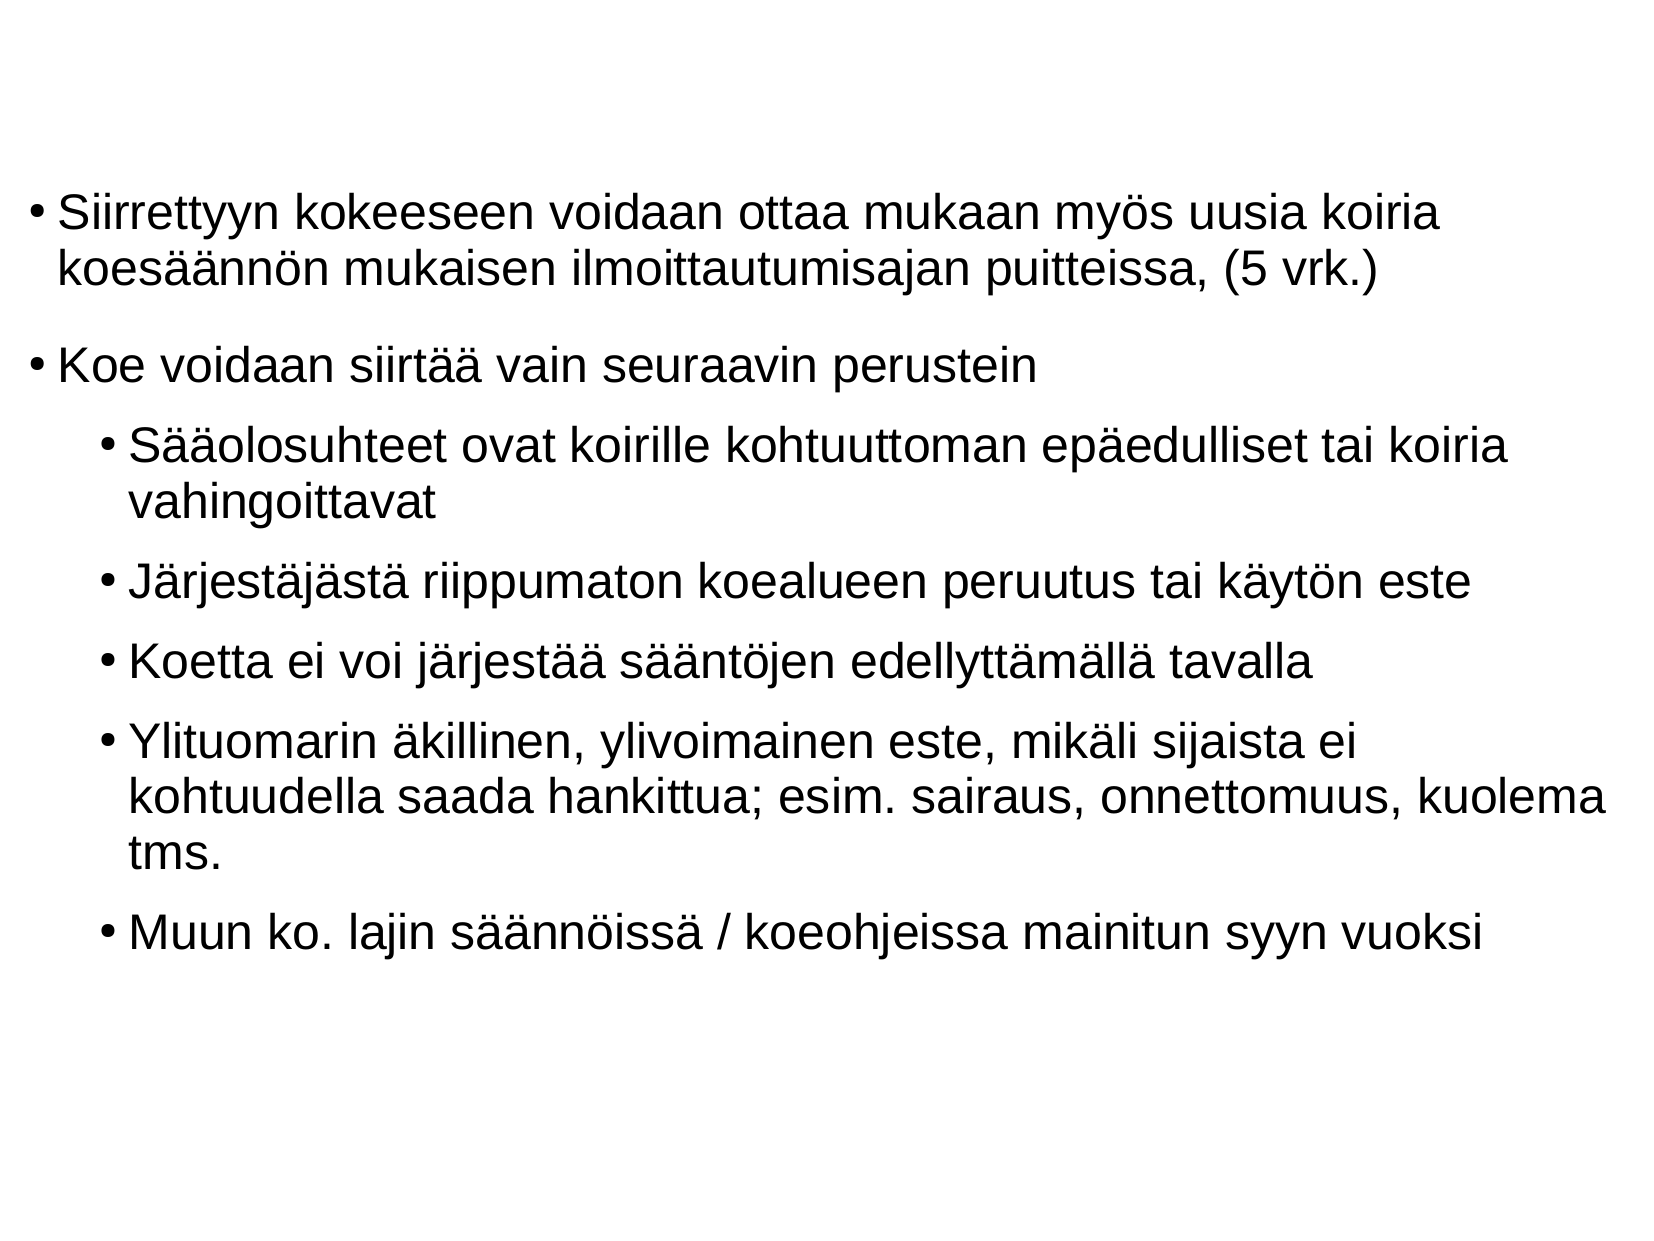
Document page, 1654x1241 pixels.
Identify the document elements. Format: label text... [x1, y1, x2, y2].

text_box Siirrettyyn kokeeseen voidaan ottaa mukaan myös uusia koiria koesäännön mukaisen ilmoittautumisajan puitteissa, (5 vrk.) Koe voidaan siirtää vain seuraavin perustein Sääolosuhteet ovat koirille kohtuuttoman epäedulliset tai koiria vahingoittavat Järjestäjästä riippumaton koealueen peruutus tai käytön este Koetta ei voi järjestää sääntöjen edellyttämällä tavalla Ylituomarin äkillinen, ylivoimainen este, mikäli sijaista ei kohtuudella saada hankittua; esim. sairaus, onnettomuus, kuolema tms. Muun ko. lajin säännöissä / koeohjeissa mainitun syyn vuoksi [13, 177, 1642, 1054]
